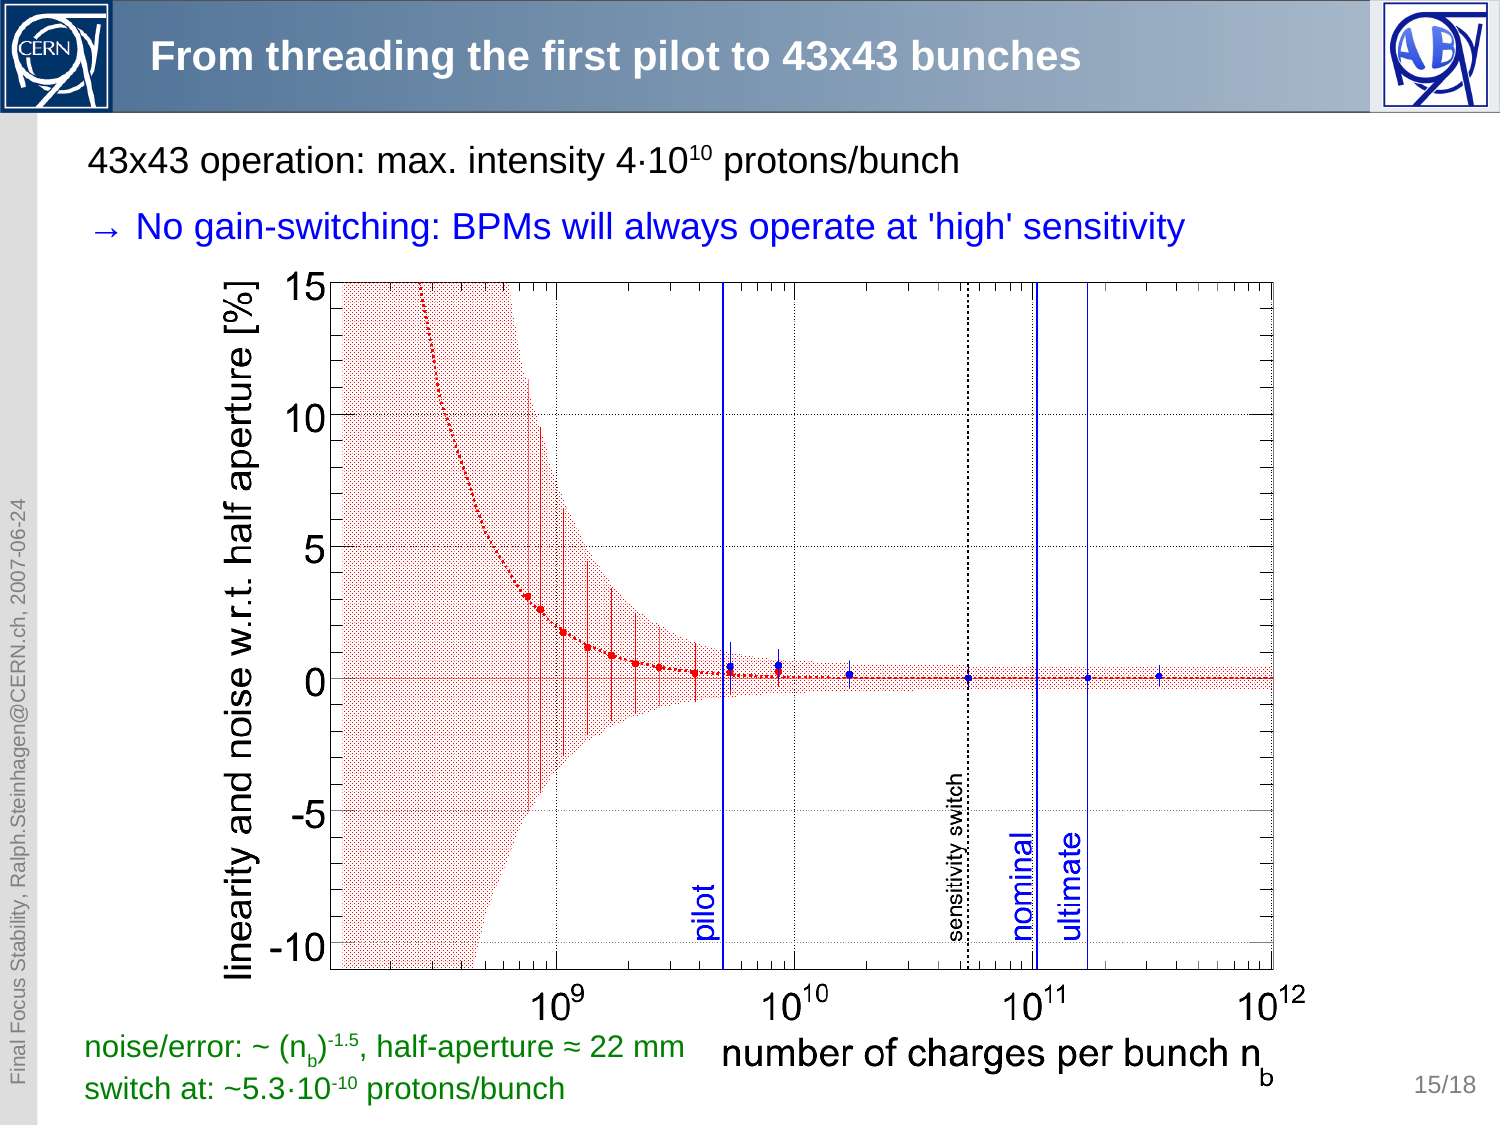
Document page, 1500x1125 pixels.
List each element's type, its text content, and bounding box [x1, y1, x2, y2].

title From threading the first pilot to 43x43 bunches [150, 0, 1201, 113]
picture [1382, 1, 1489, 108]
list 43x43 operation: max. intensity 4∙1010 protons/bunch → No gain-switching: BPMs will always operate at 'high' sensitivity [87, 137, 1438, 1030]
picture [0, 0, 113, 113]
text_box noise/error: ~ (nb)-1.5, half-aperture ≈ 22 mm switch at: ~5.3·10-10 protons/bunch [69, 1021, 685, 1114]
picture [194, 265, 1329, 1093]
